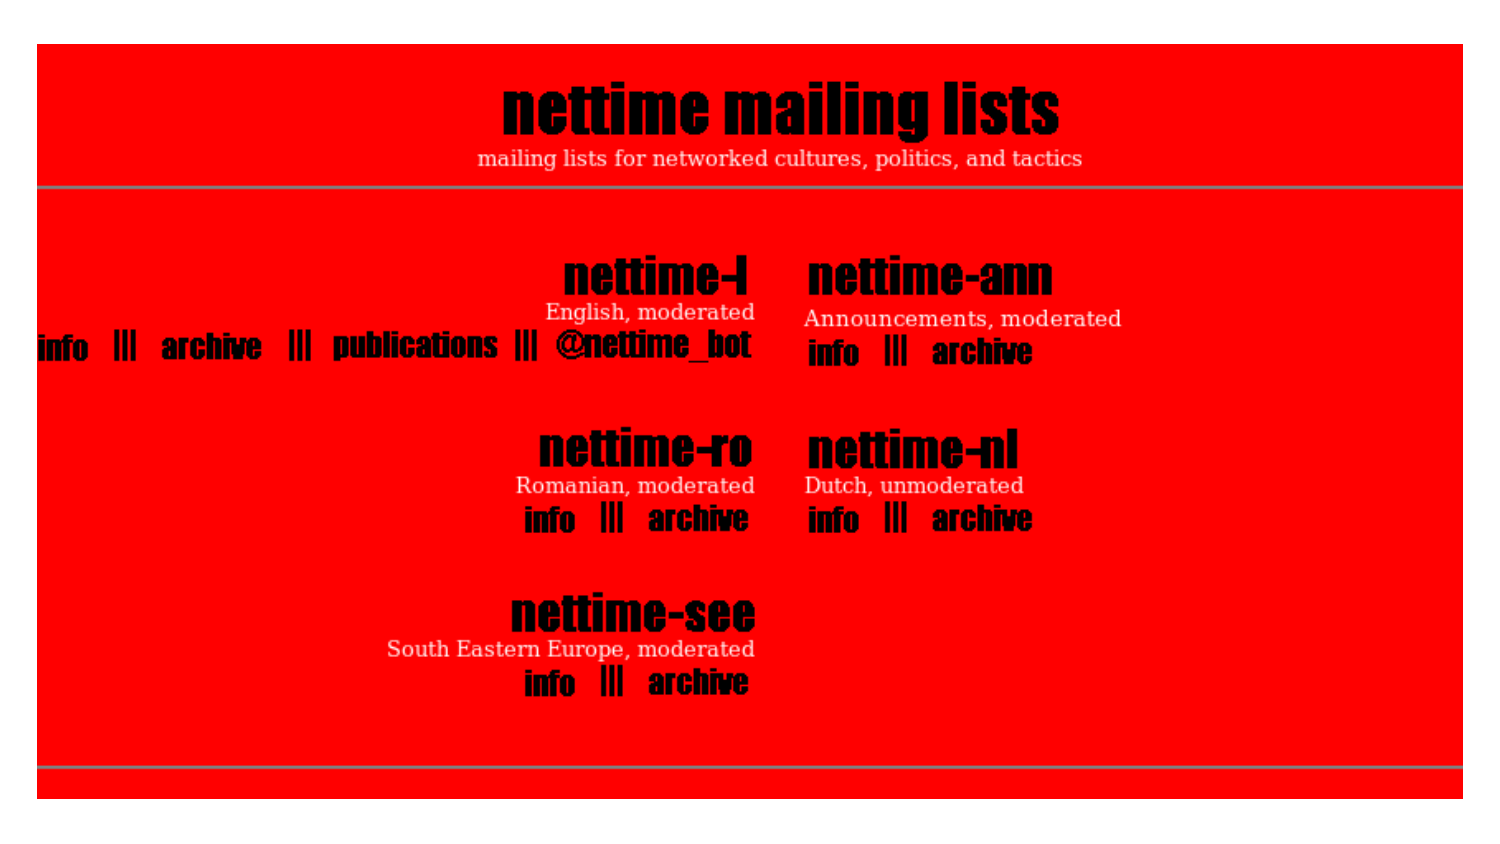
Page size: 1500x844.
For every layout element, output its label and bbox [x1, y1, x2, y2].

picture [37, 44, 1463, 799]
